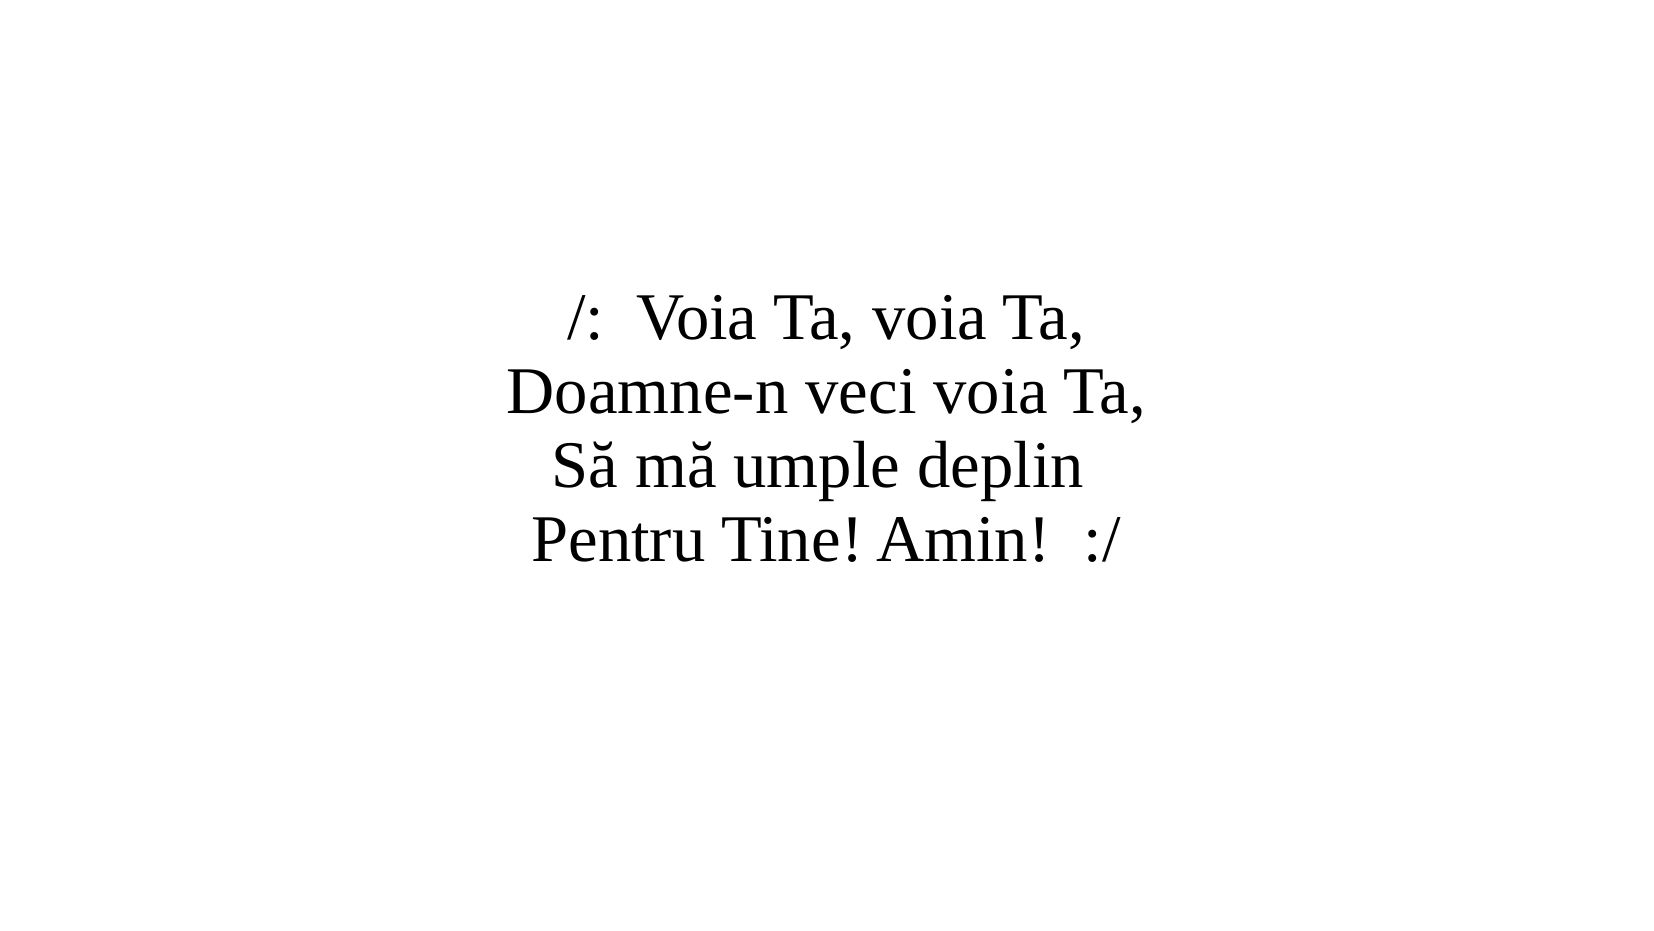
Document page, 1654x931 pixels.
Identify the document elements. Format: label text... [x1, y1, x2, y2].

subtitle /: Voia Ta, voia Ta, Doamne-n veci voia Ta, Să mă umple deplin Pentru Tine! Amin! :/ [300, 150, 1354, 781]
